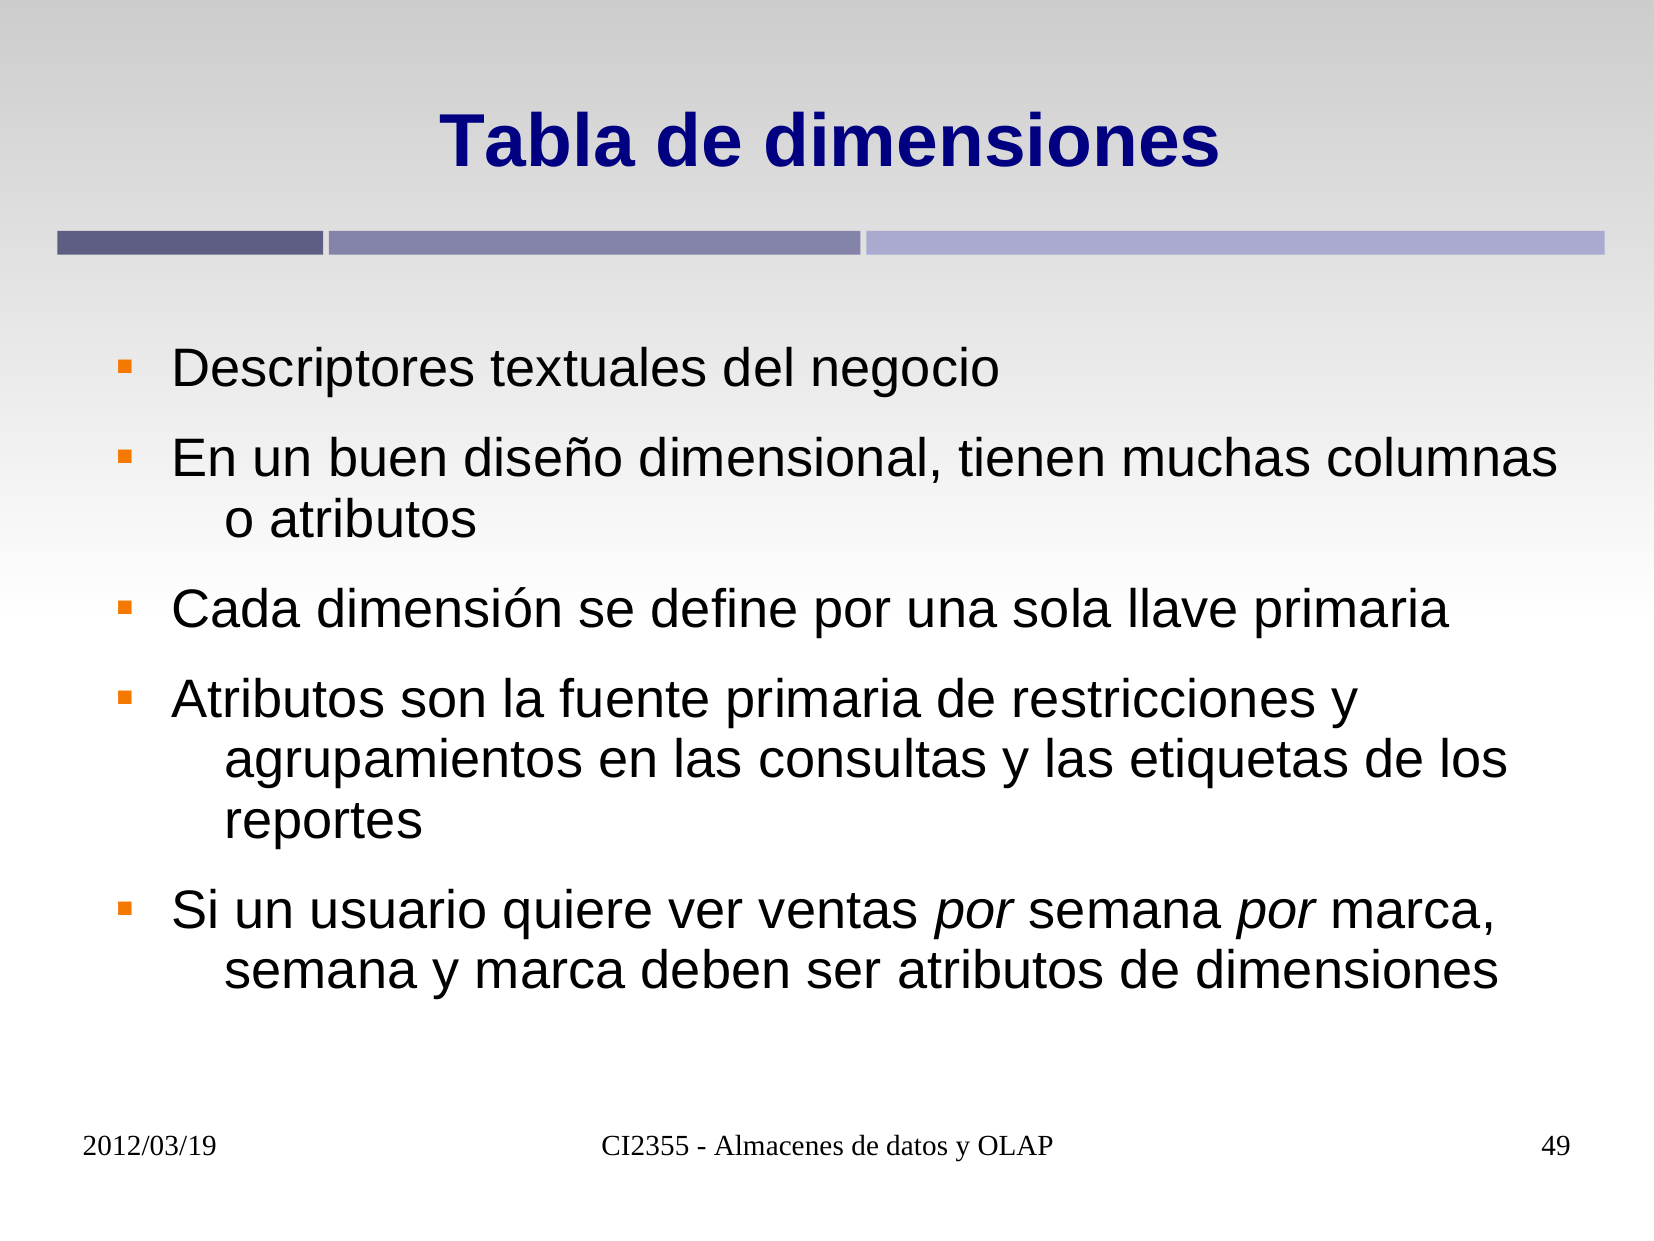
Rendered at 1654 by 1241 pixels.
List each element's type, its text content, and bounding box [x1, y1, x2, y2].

list Descriptores textuales del negocio En un buen diseño dimensional, tienen muchas columnas o atributos Cada dimensión se define por una sola llave primaria Atributos son la fuente primaria de restricciones y agrupamientos en las consultas y las etiquetas de los reportes Si un usuario quiere ver ventas por semana por marca, semana y marca deben ser atributos de dimensiones [82, 337, 1571, 1109]
title Tabla de dimensiones [86, 55, 1576, 226]
